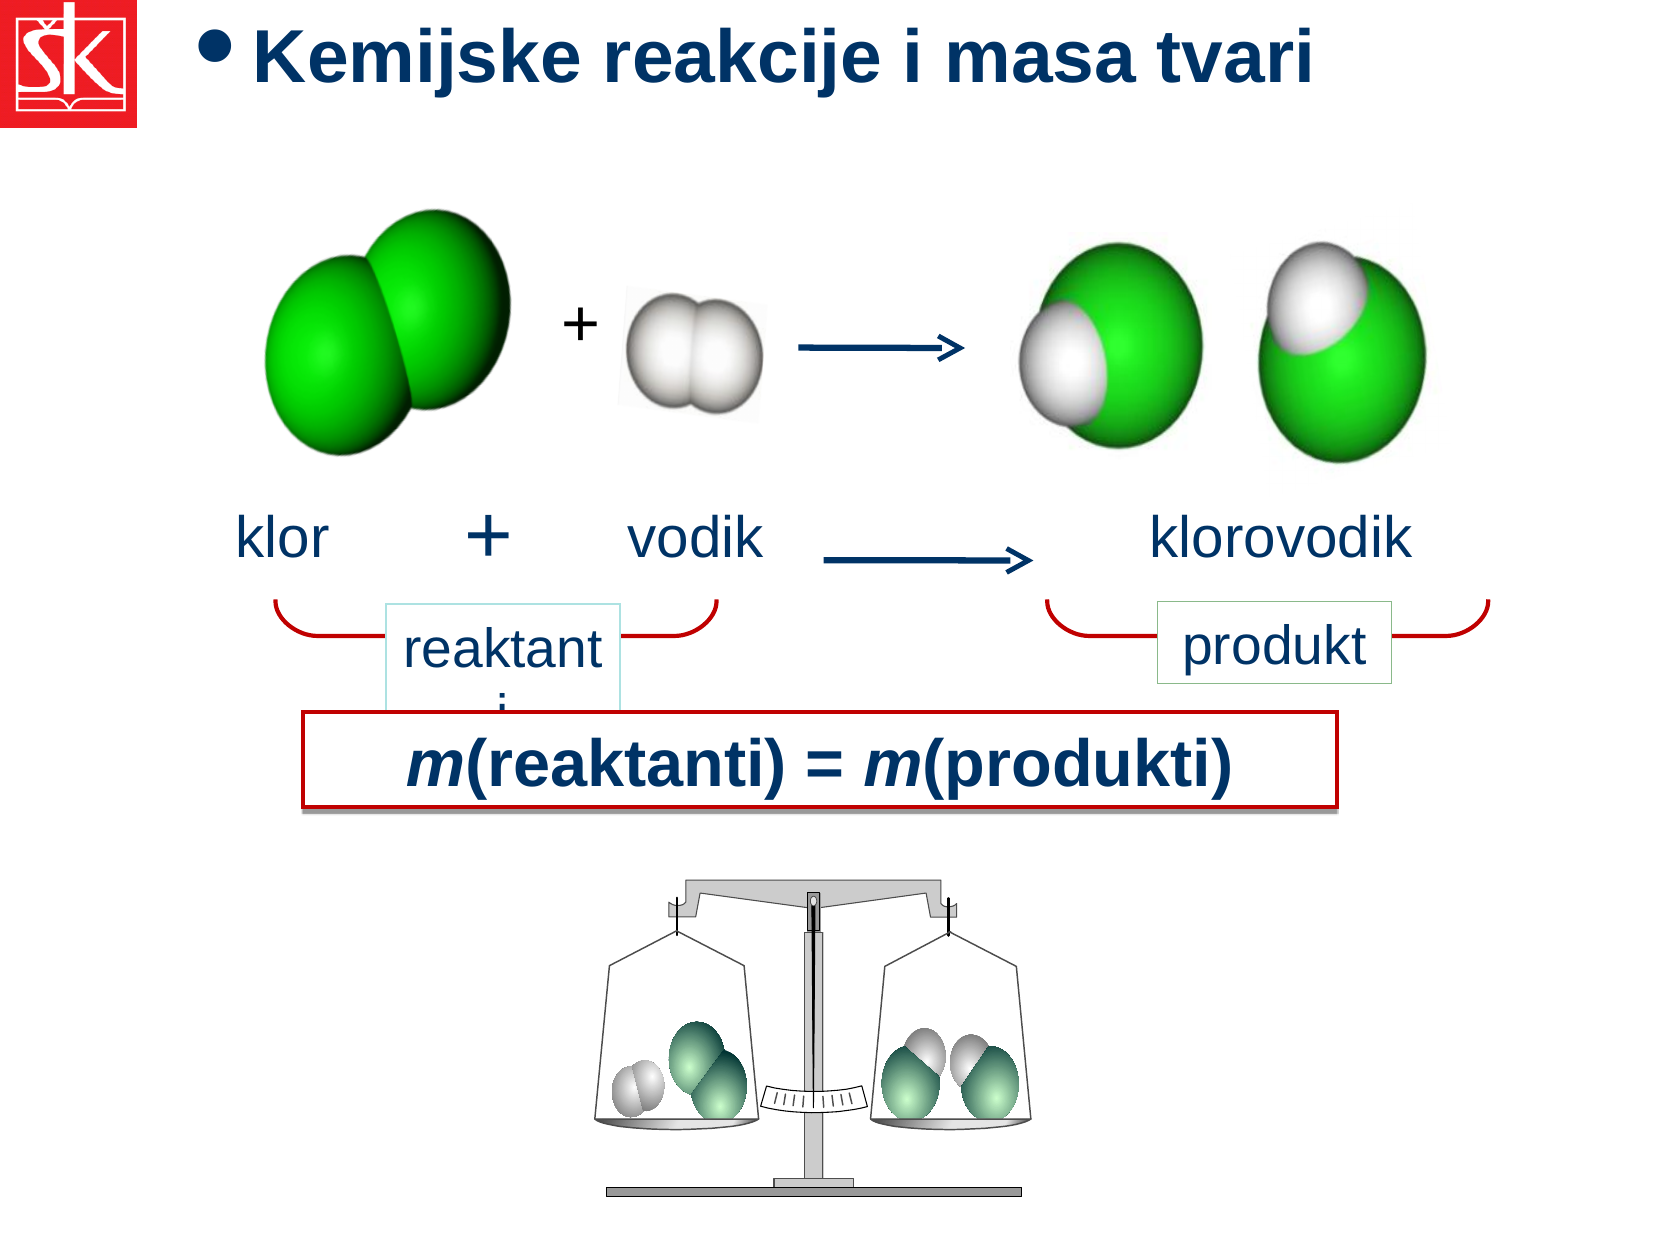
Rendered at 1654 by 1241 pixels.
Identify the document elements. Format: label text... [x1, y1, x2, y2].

picture [1230, 204, 1451, 491]
text_box produkt [1157, 601, 1392, 684]
text_box m(reaktanti) = m(produkti) [303, 711, 1337, 808]
text_box klorovodik [1116, 491, 1447, 577]
text_box + [524, 272, 602, 368]
text_box + [440, 472, 538, 589]
text_box reaktanti [385, 604, 621, 711]
text_box Kemijske reakcije i masa tvari [179, 0, 1530, 147]
text_box klor [165, 491, 400, 577]
picture [617, 285, 768, 424]
text_box vodik [578, 491, 814, 577]
picture [1010, 232, 1212, 460]
picture [227, 160, 548, 491]
picture [0, 0, 137, 128]
picture [592, 877, 1034, 1199]
